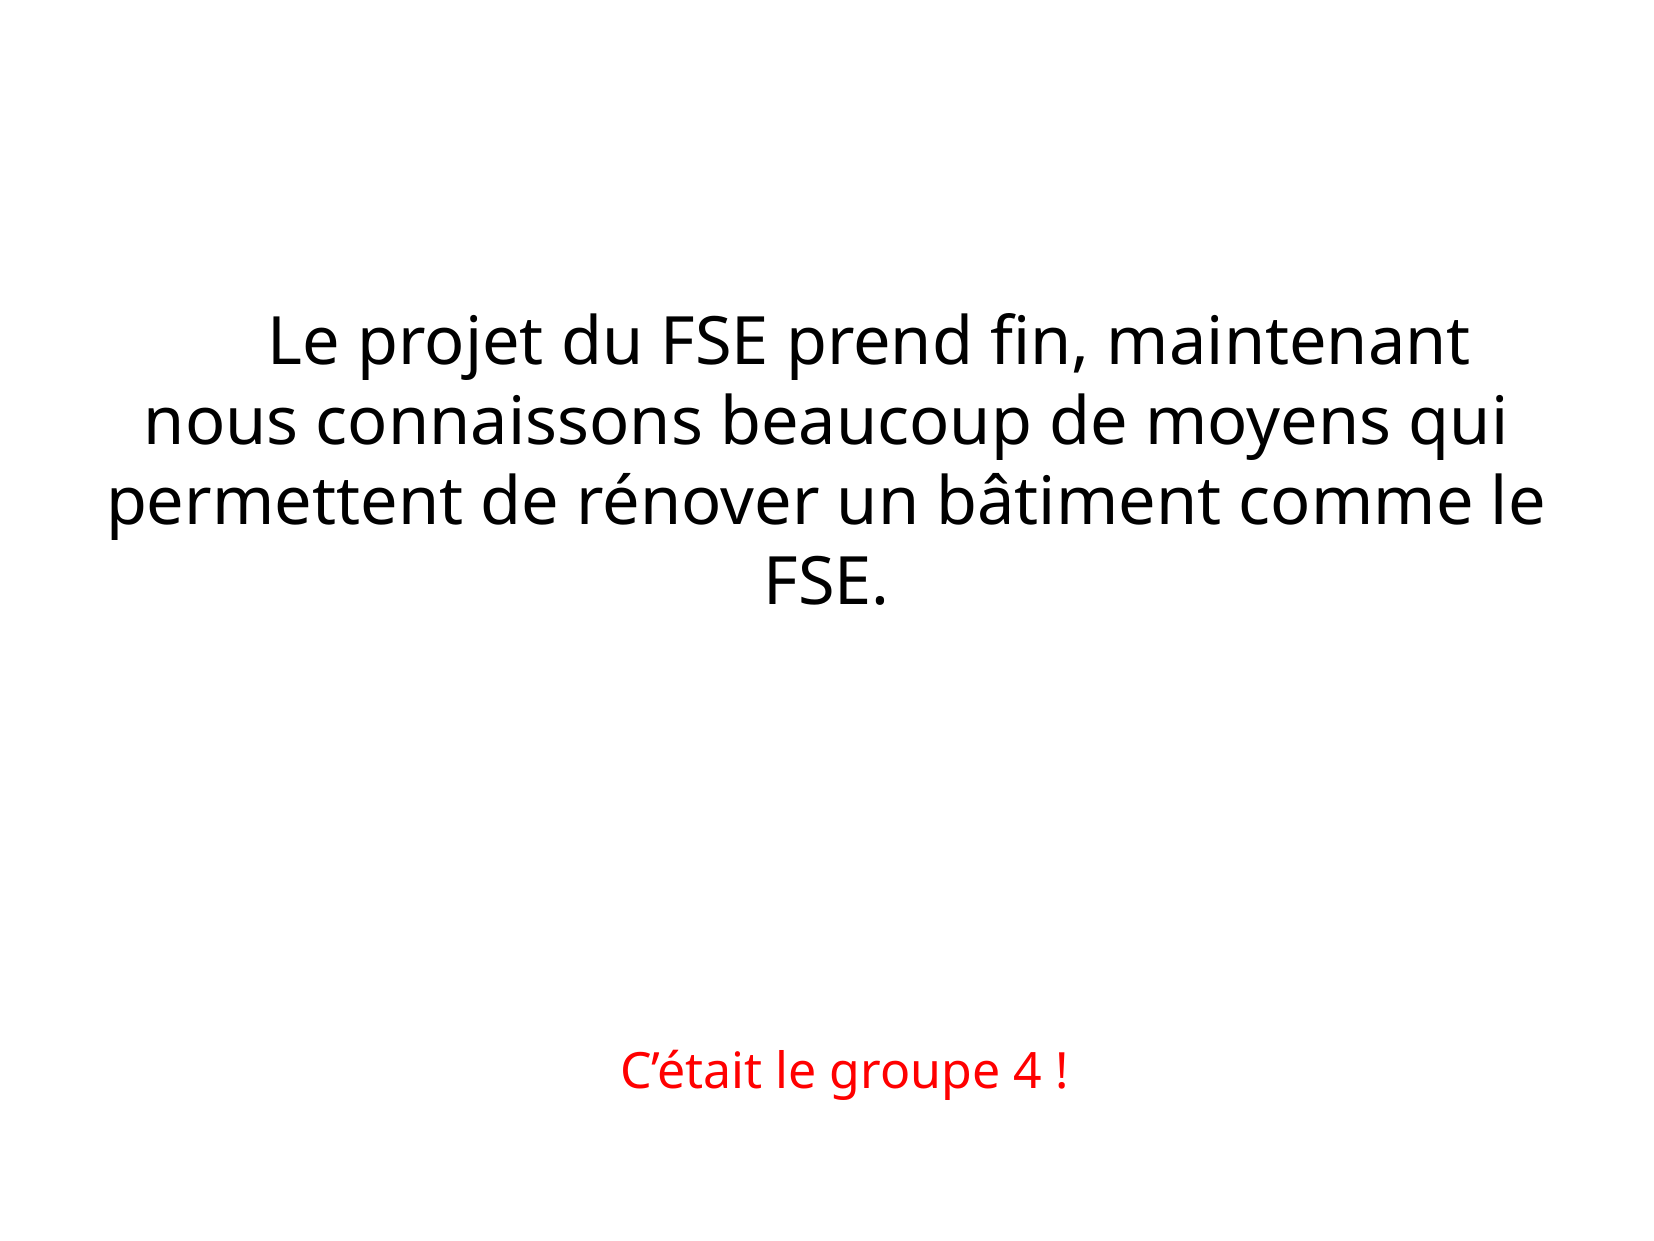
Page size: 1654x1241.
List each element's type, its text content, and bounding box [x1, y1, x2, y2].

list Le projet du FSE prend fin, maintenant nous connaissons beaucoup de moyens qui permettent de rénover un bâtiment comme le FSE. [82, 290, 1571, 650]
text_box C’était le groupe 4 ! [307, 1031, 1383, 1107]
